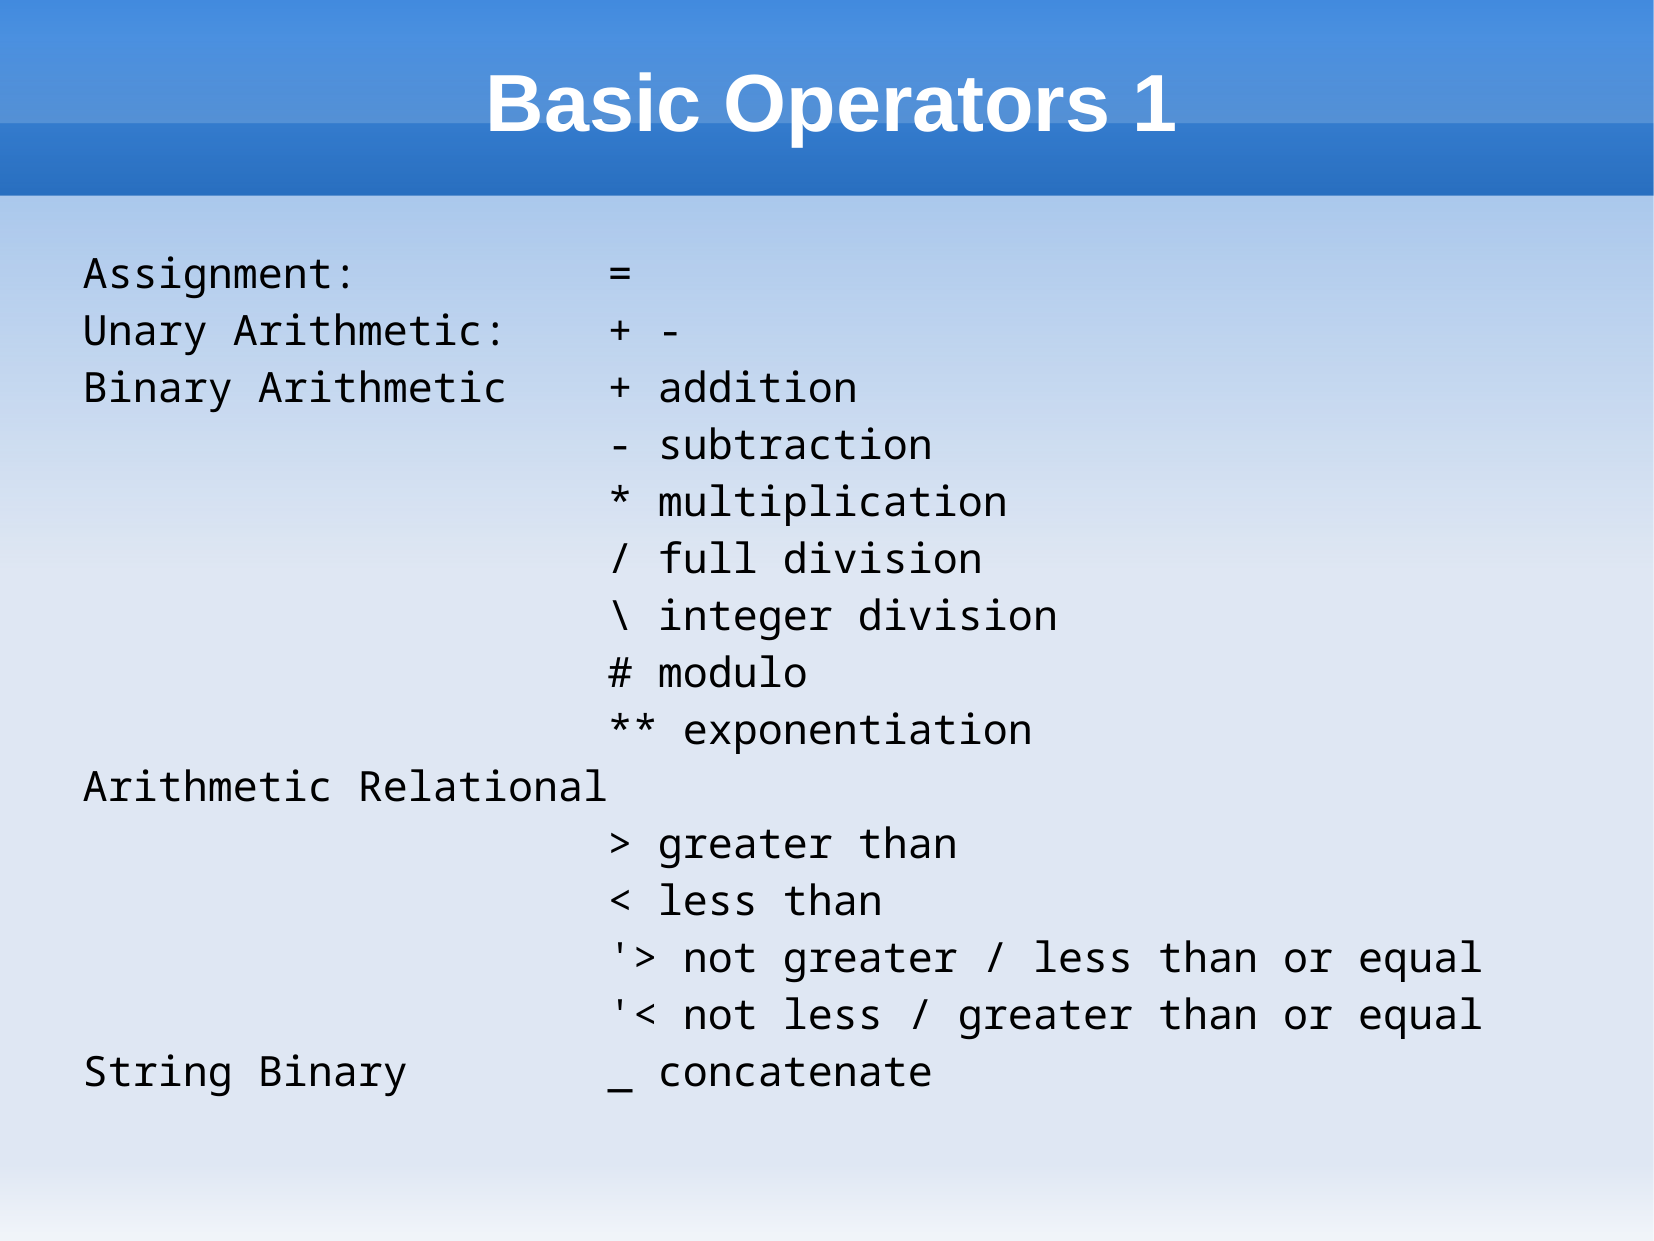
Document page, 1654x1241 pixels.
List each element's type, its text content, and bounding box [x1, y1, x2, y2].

picture [0, 0, 1654, 1241]
title Basic Operators 1 [76, 0, 1565, 208]
subtitle Assignment: = Unary Arithmetic: + - Binary Arithmetic + addition - subtraction * multiplication / full division \ integer division # modulo ** exponentiation Arithmetic Relational > greater than < less than '> not greater / less than or equal '< not less / greater than or equal String Binary _ concatenate [82, 290, 1571, 1109]
